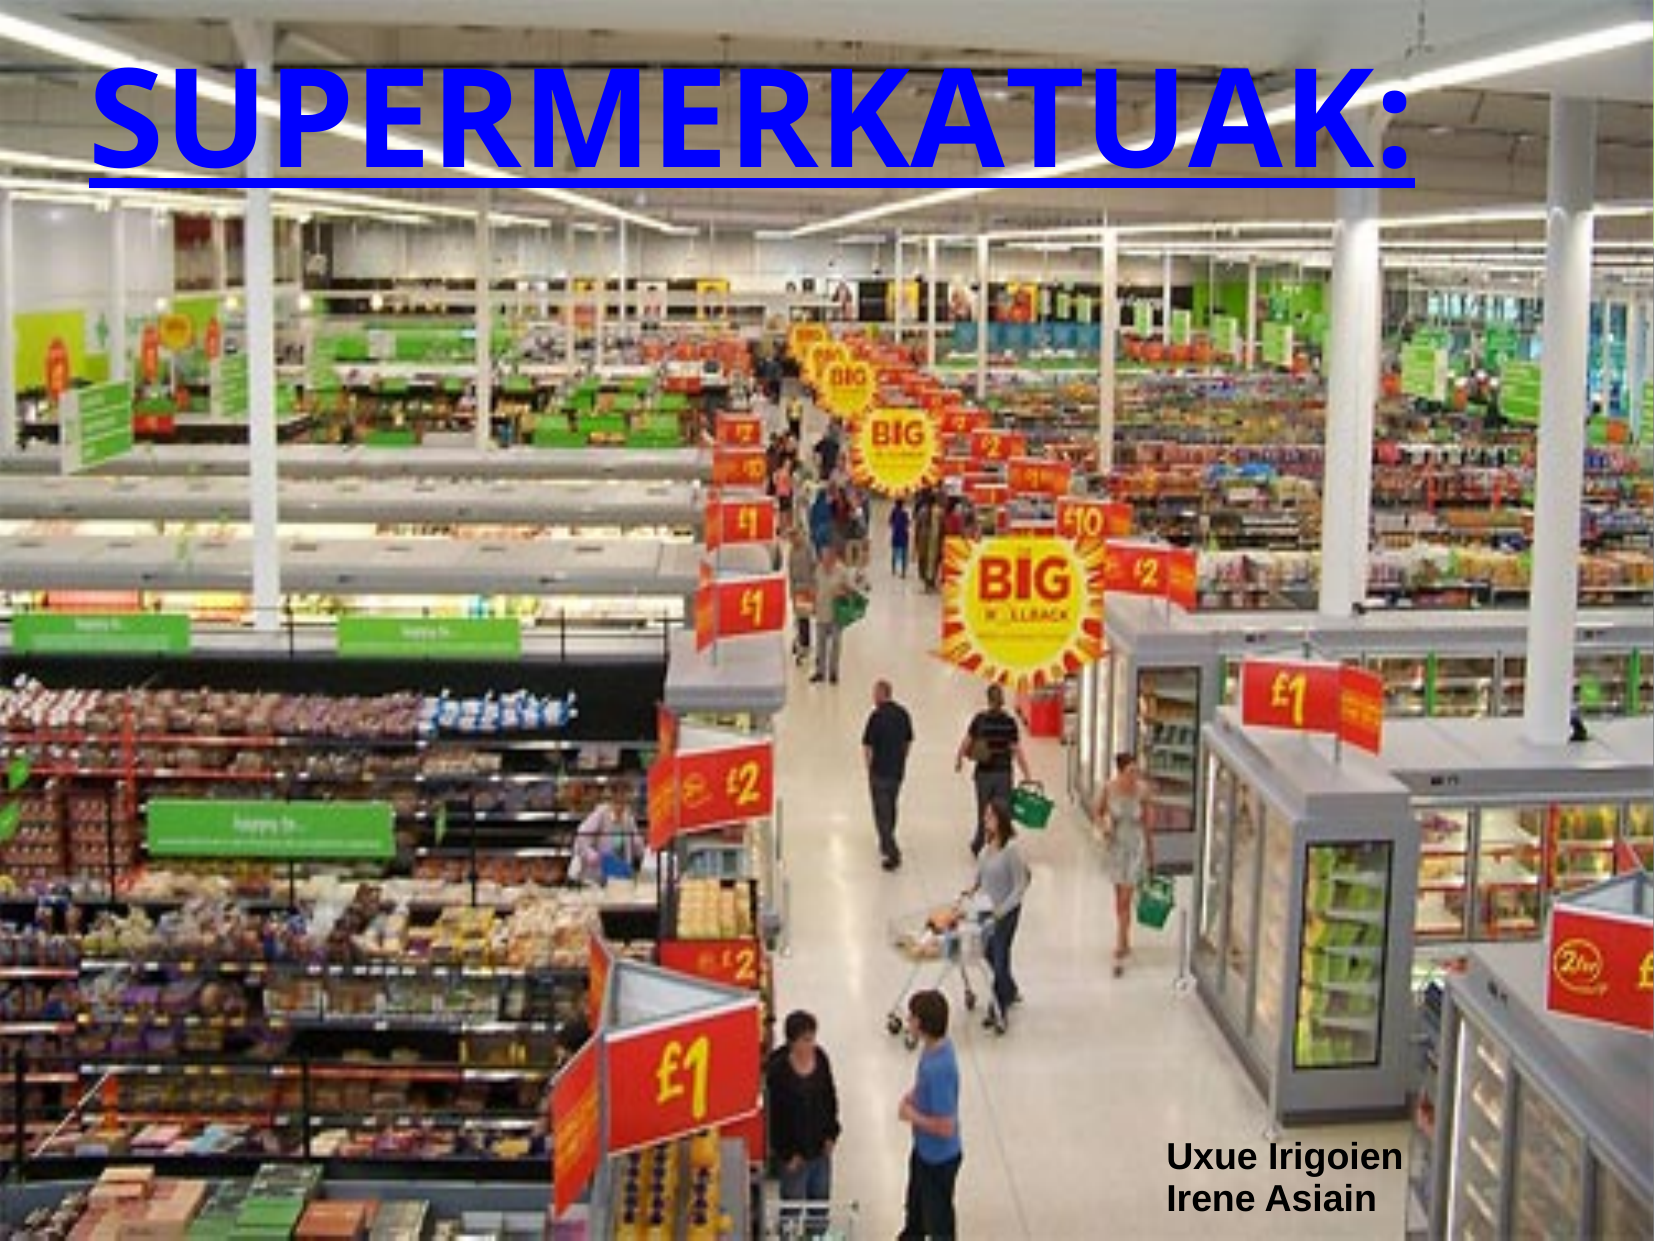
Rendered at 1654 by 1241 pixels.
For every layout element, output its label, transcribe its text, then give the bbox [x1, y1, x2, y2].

title SUPERMERKATUAK: [88, 0, 1625, 377]
picture [0, 0, 1654, 1241]
text_box Uxue Irigoien Irene Asiain [1151, 1128, 1536, 1241]
